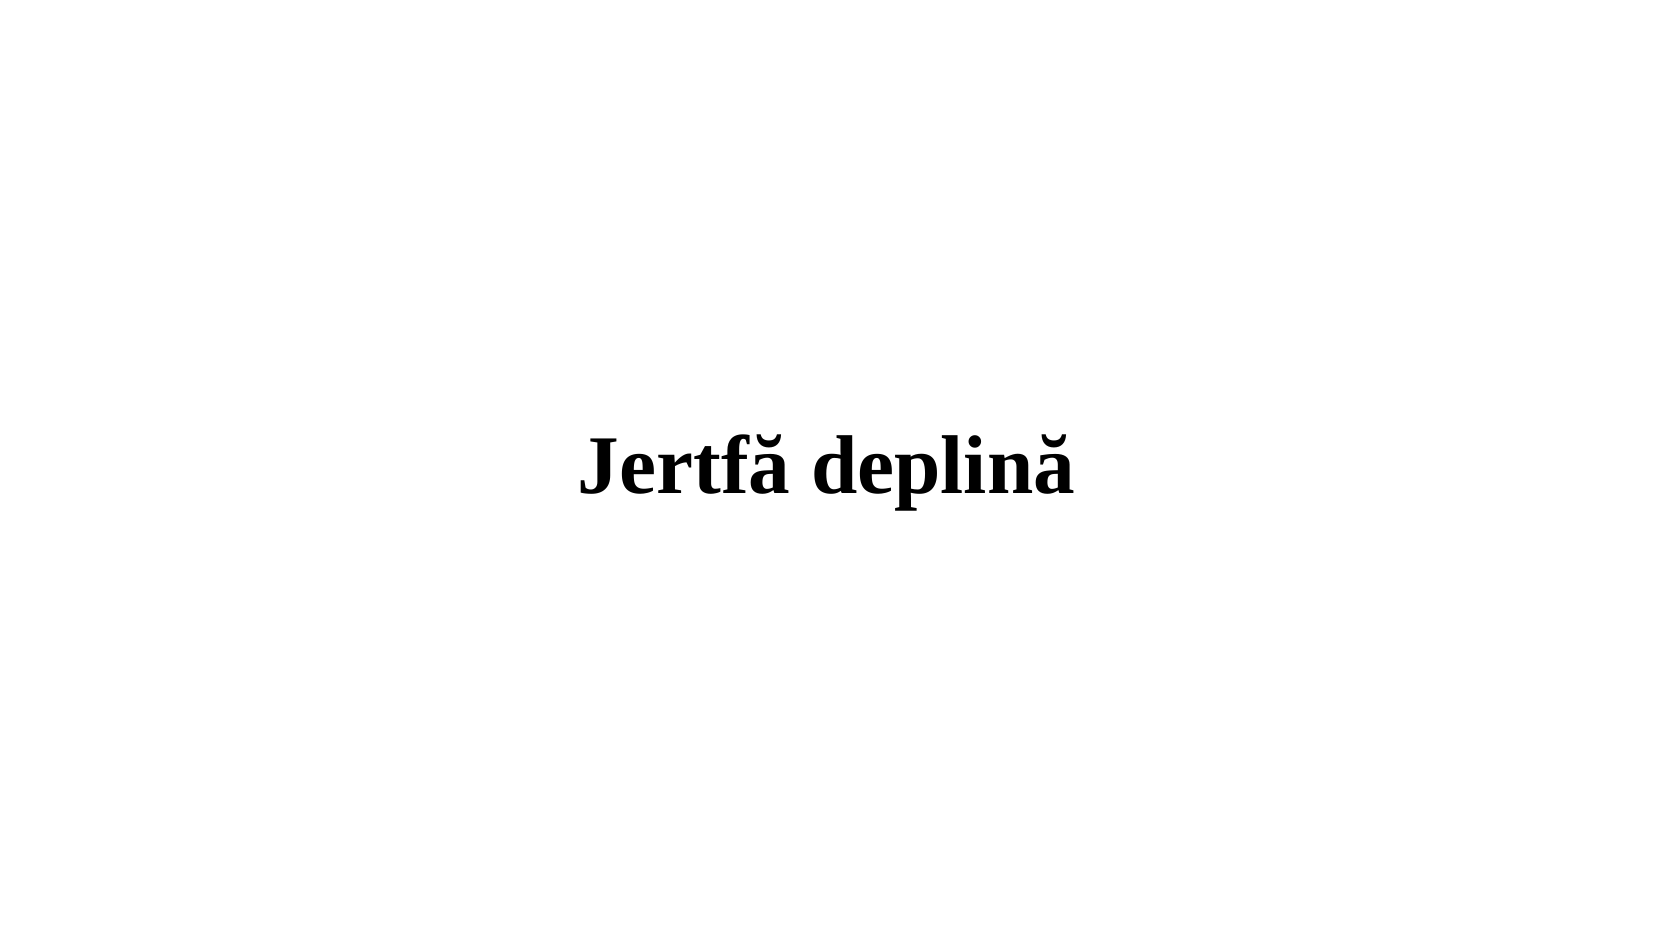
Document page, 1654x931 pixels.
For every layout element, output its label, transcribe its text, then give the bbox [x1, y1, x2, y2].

subtitle Jertfă deplină [300, 150, 1354, 781]
